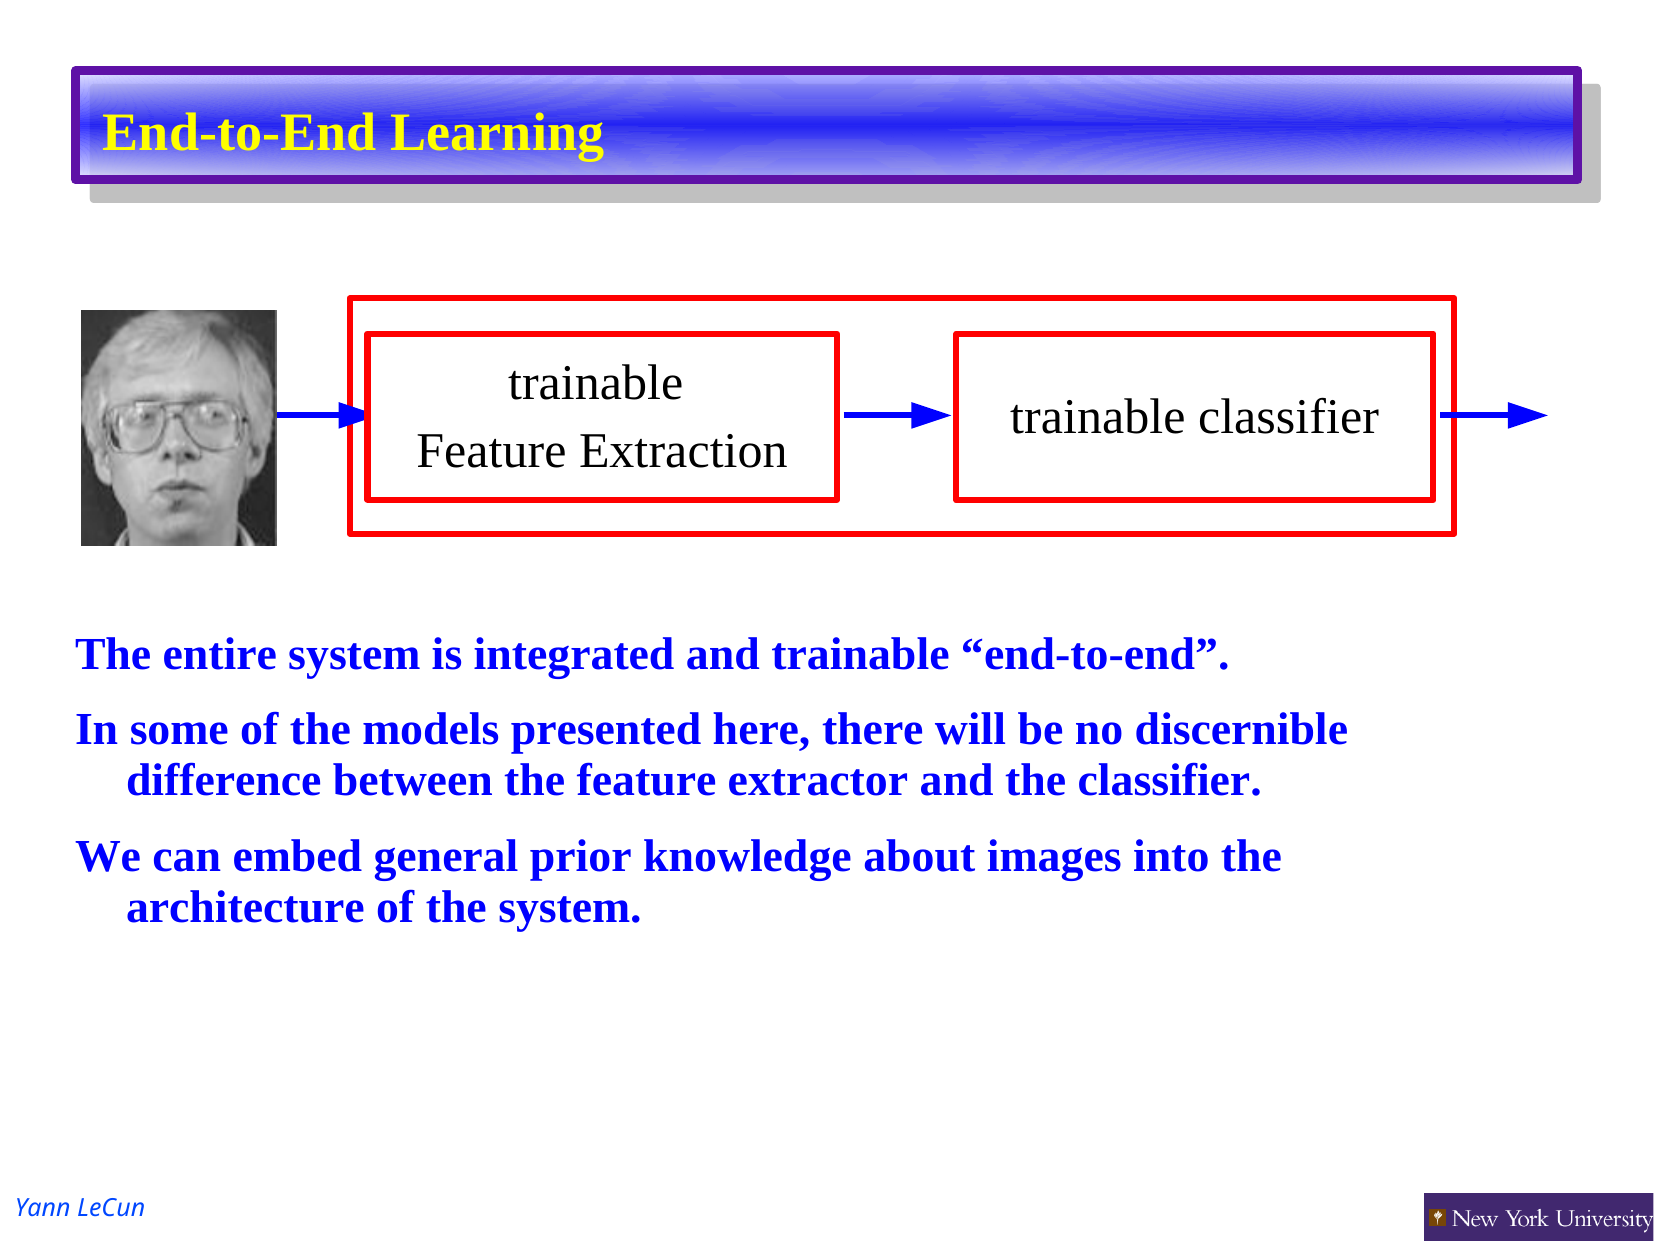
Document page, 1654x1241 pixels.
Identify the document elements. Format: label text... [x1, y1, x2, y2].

title End-to-End Learning [75, 70, 1578, 180]
text_box [349, 298, 1455, 534]
text_box trainable classifier [956, 333, 1434, 501]
picture [1424, 1193, 1654, 1241]
picture [81, 310, 277, 546]
text_box trainable Feature Extraction [367, 333, 837, 500]
list The entire system is integrated and trainable “end-to-end”. In some of the models presented here, there will be no discernible difference between the feature extractor and the classifier. We can embed general prior knowledge about images into the architecture of the system. [75, 628, 1490, 1126]
